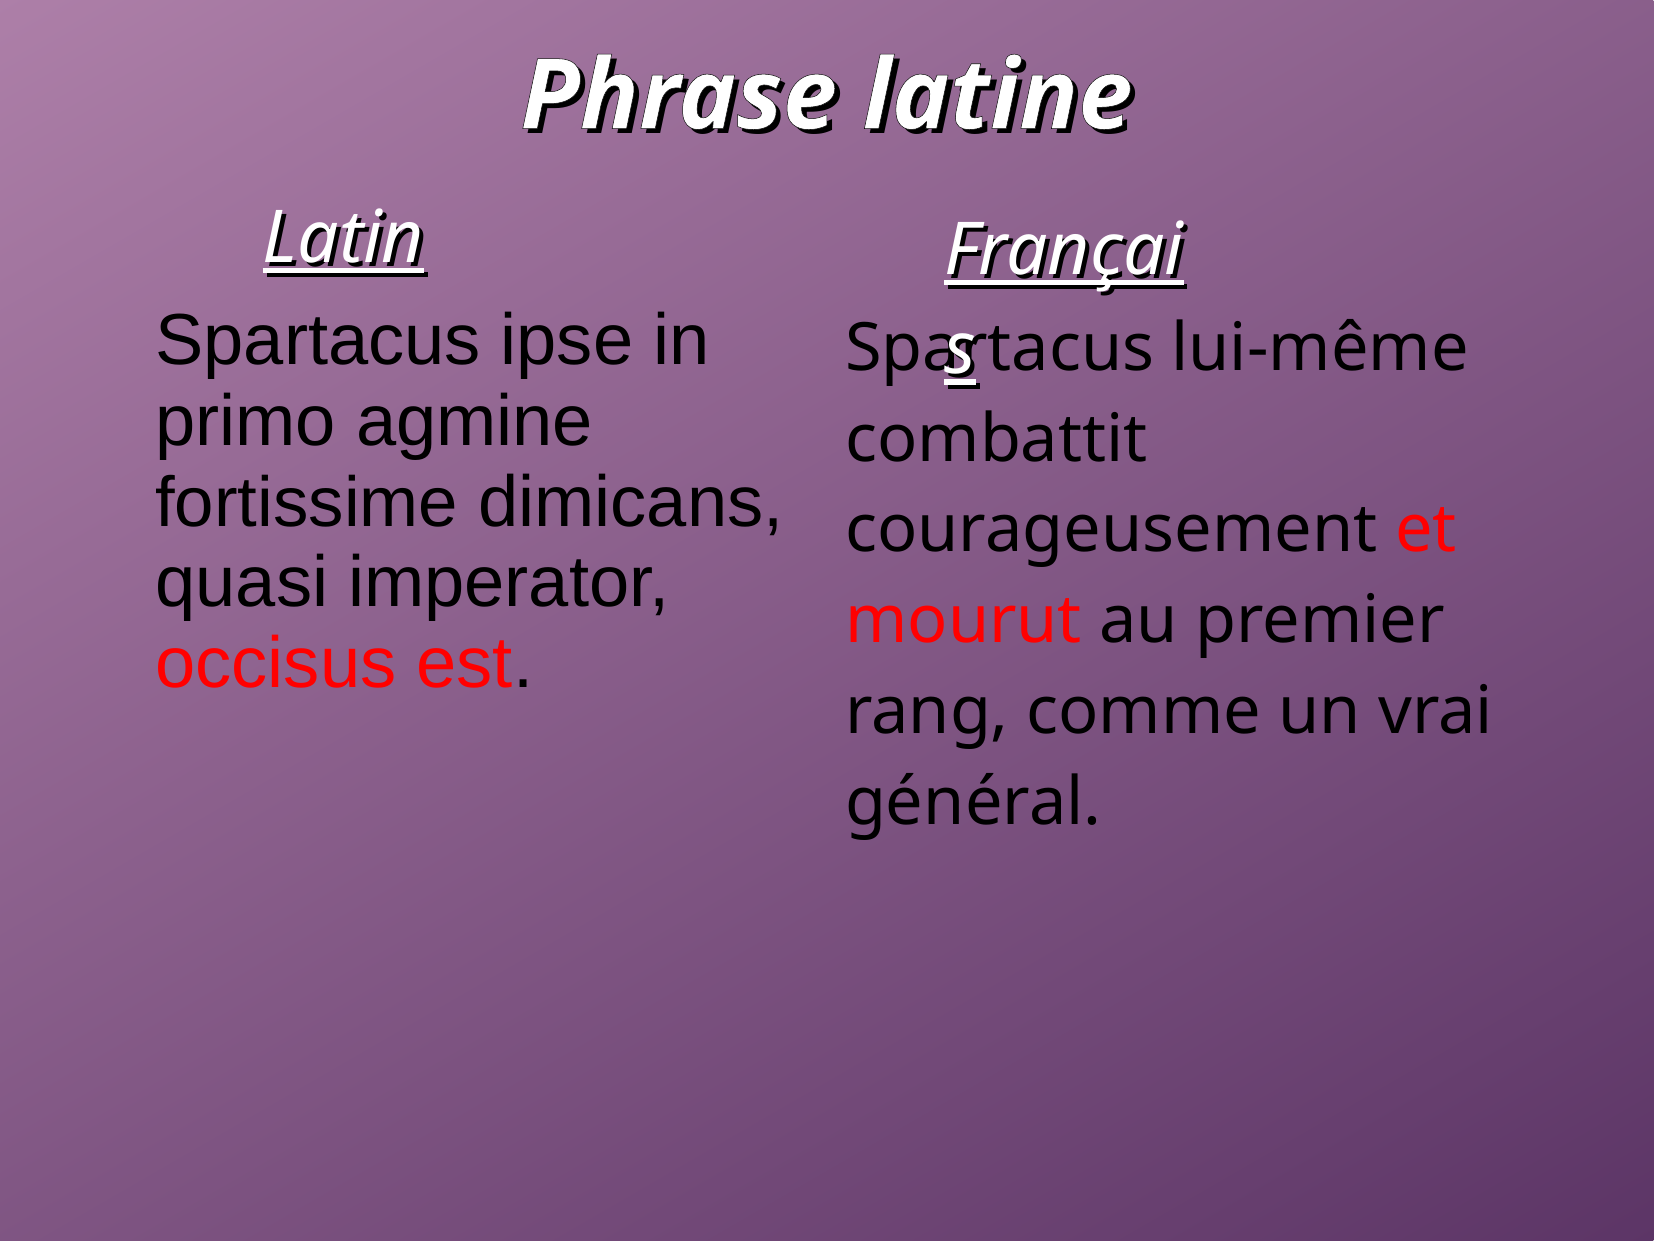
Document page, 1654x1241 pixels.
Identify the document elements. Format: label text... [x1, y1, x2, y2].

text_box Latin [248, 177, 508, 282]
list Spartacus ipse in primo agmine fortissime dimicans, quasi imperator, occisus est. [84, 299, 811, 1019]
title Phrase latine [82, 0, 1571, 193]
list Spartacus lui-même combattit courageusement et mourut au premier rang, comme un vrai général. [845, 299, 1572, 1019]
text_box Français [929, 188, 1217, 334]
